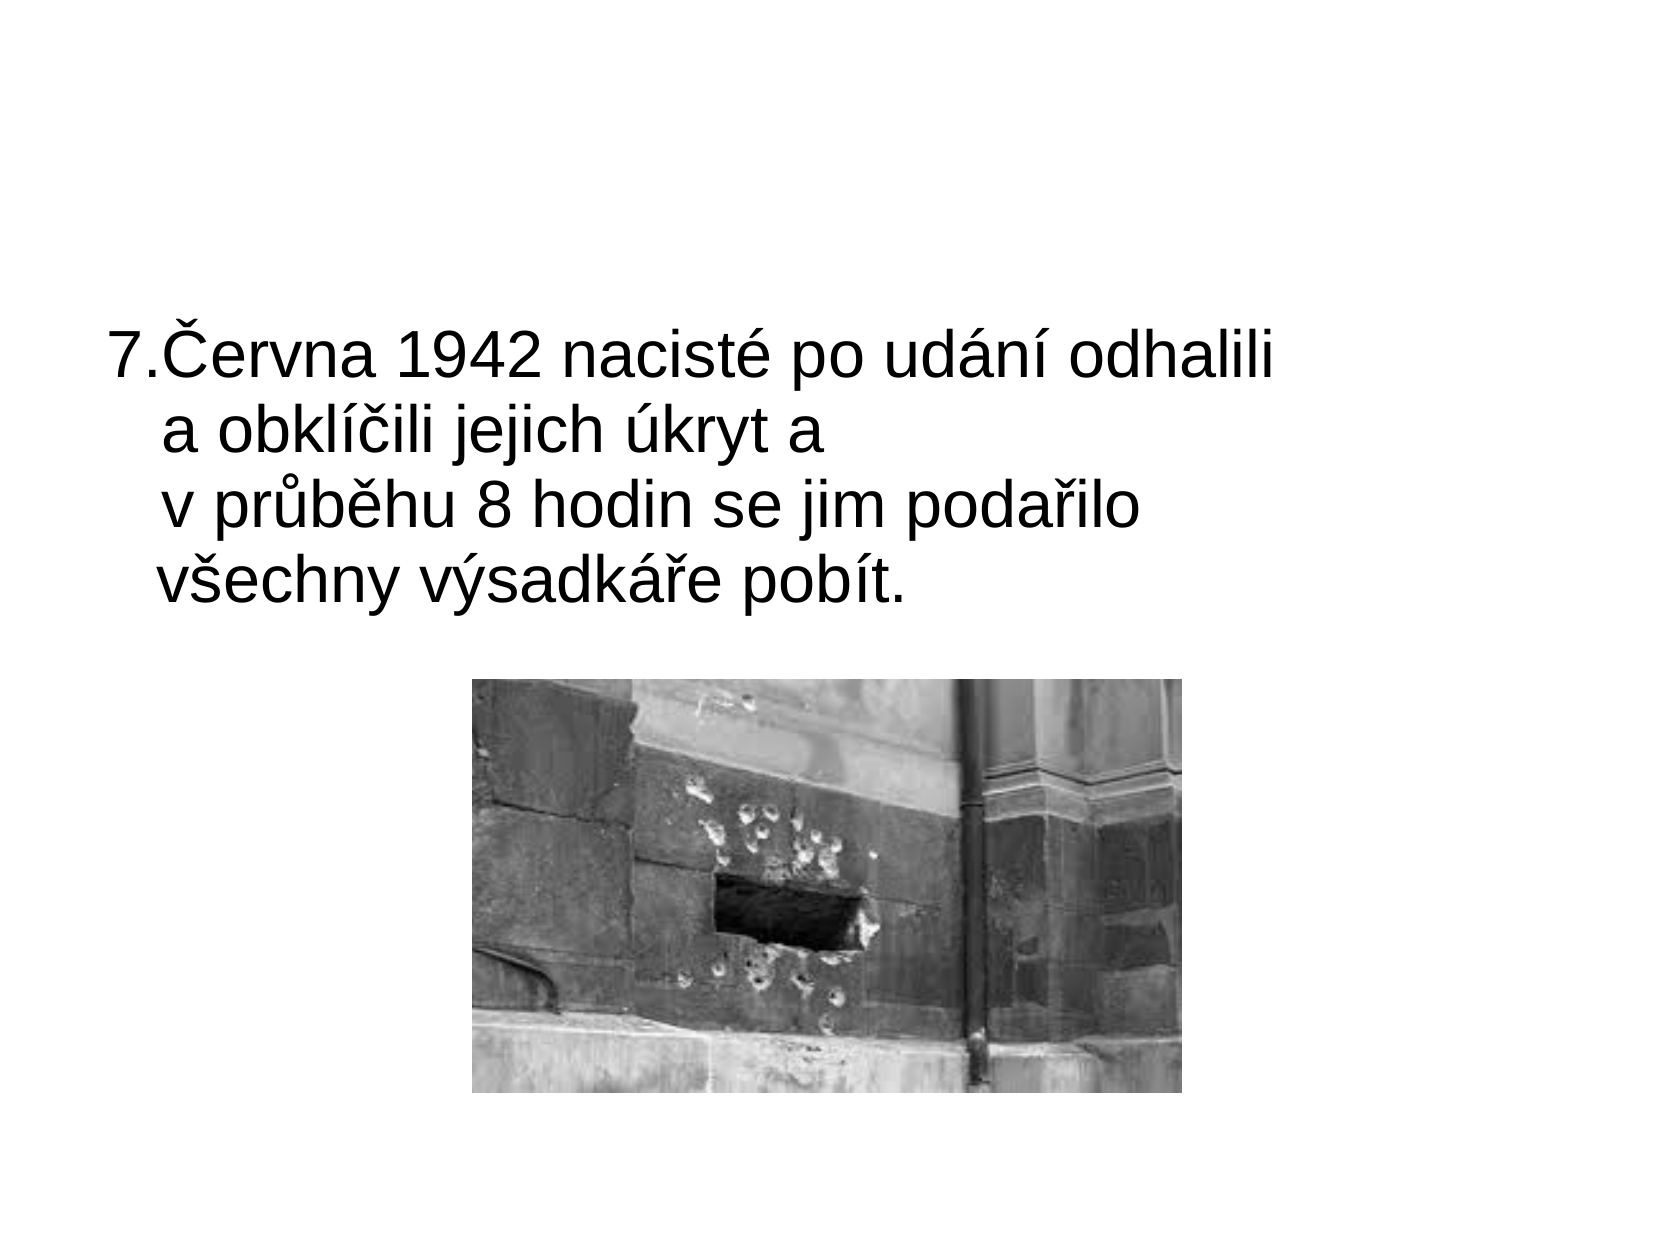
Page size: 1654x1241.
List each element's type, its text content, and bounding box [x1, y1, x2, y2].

subtitle 7.Června 1942 nacisté po udání odhalili a obklíčili jejich úkryt a v průběhu 8 hodin se jim podařilo všechny výsadkáře pobít. [82, 49, 1571, 1109]
picture [472, 679, 1182, 1093]
